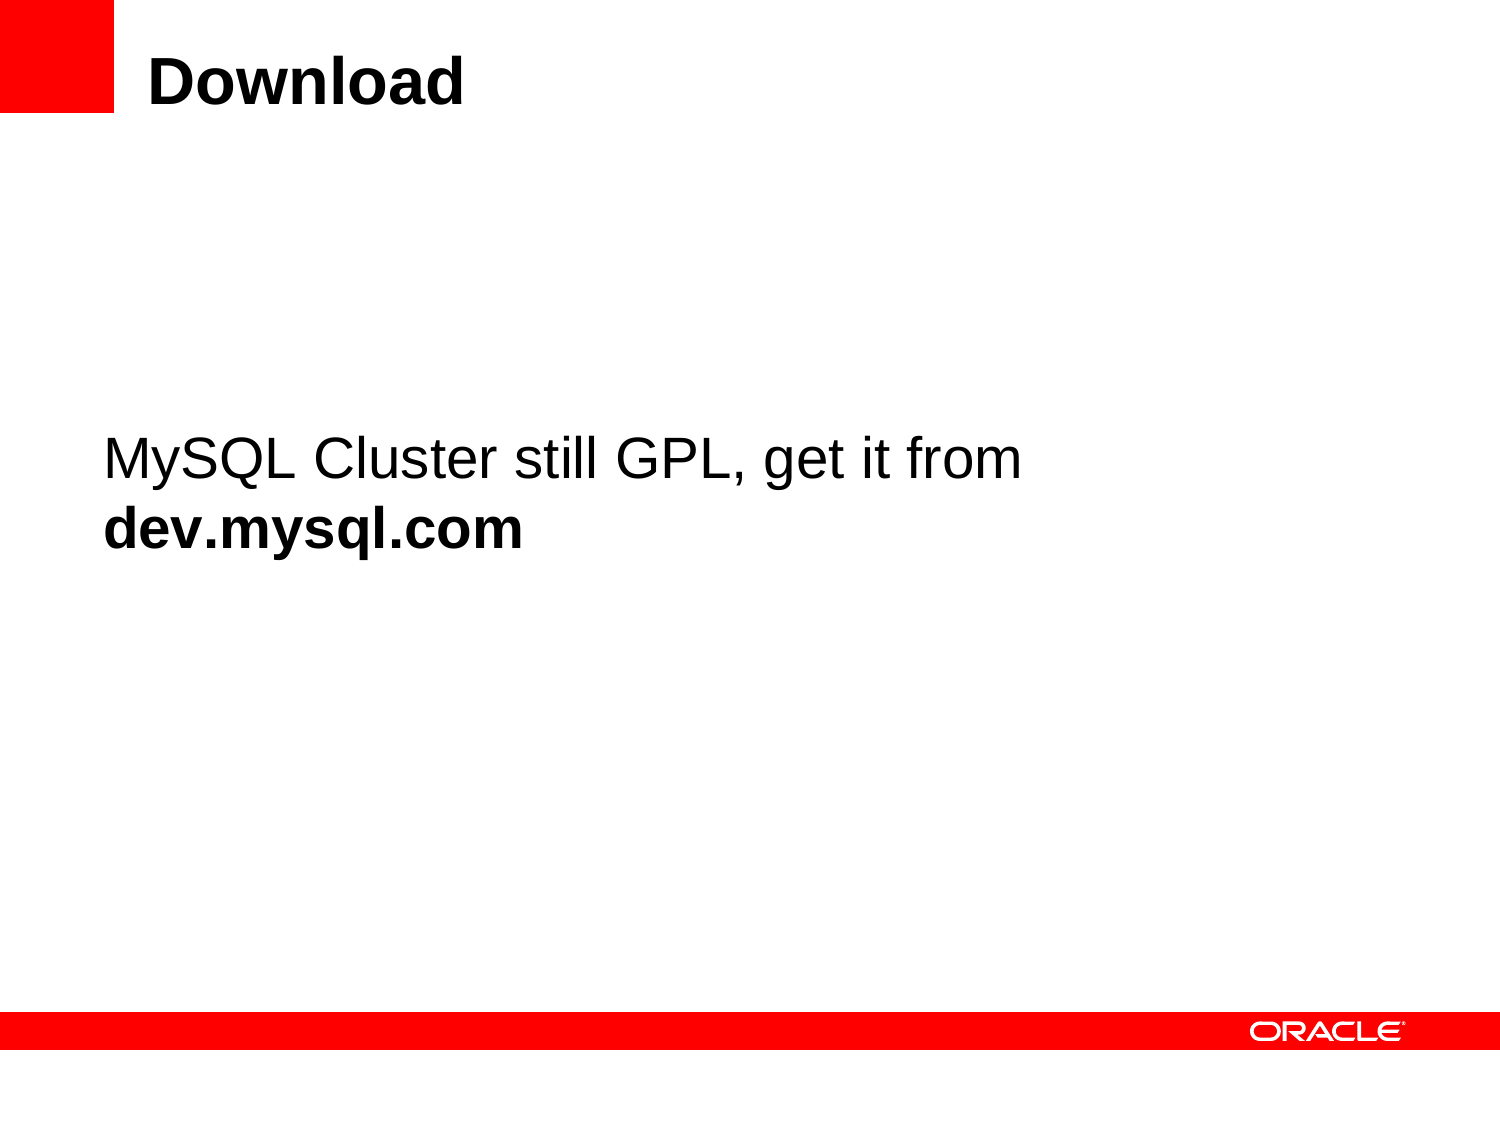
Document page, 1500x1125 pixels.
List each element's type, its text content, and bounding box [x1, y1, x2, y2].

picture [0, 1012, 1500, 1050]
picture [0, 0, 114, 113]
text_box MySQL Cluster still GPL, get it from dev.mysql.com [88, 412, 1388, 581]
title Download [147, 8, 1392, 119]
